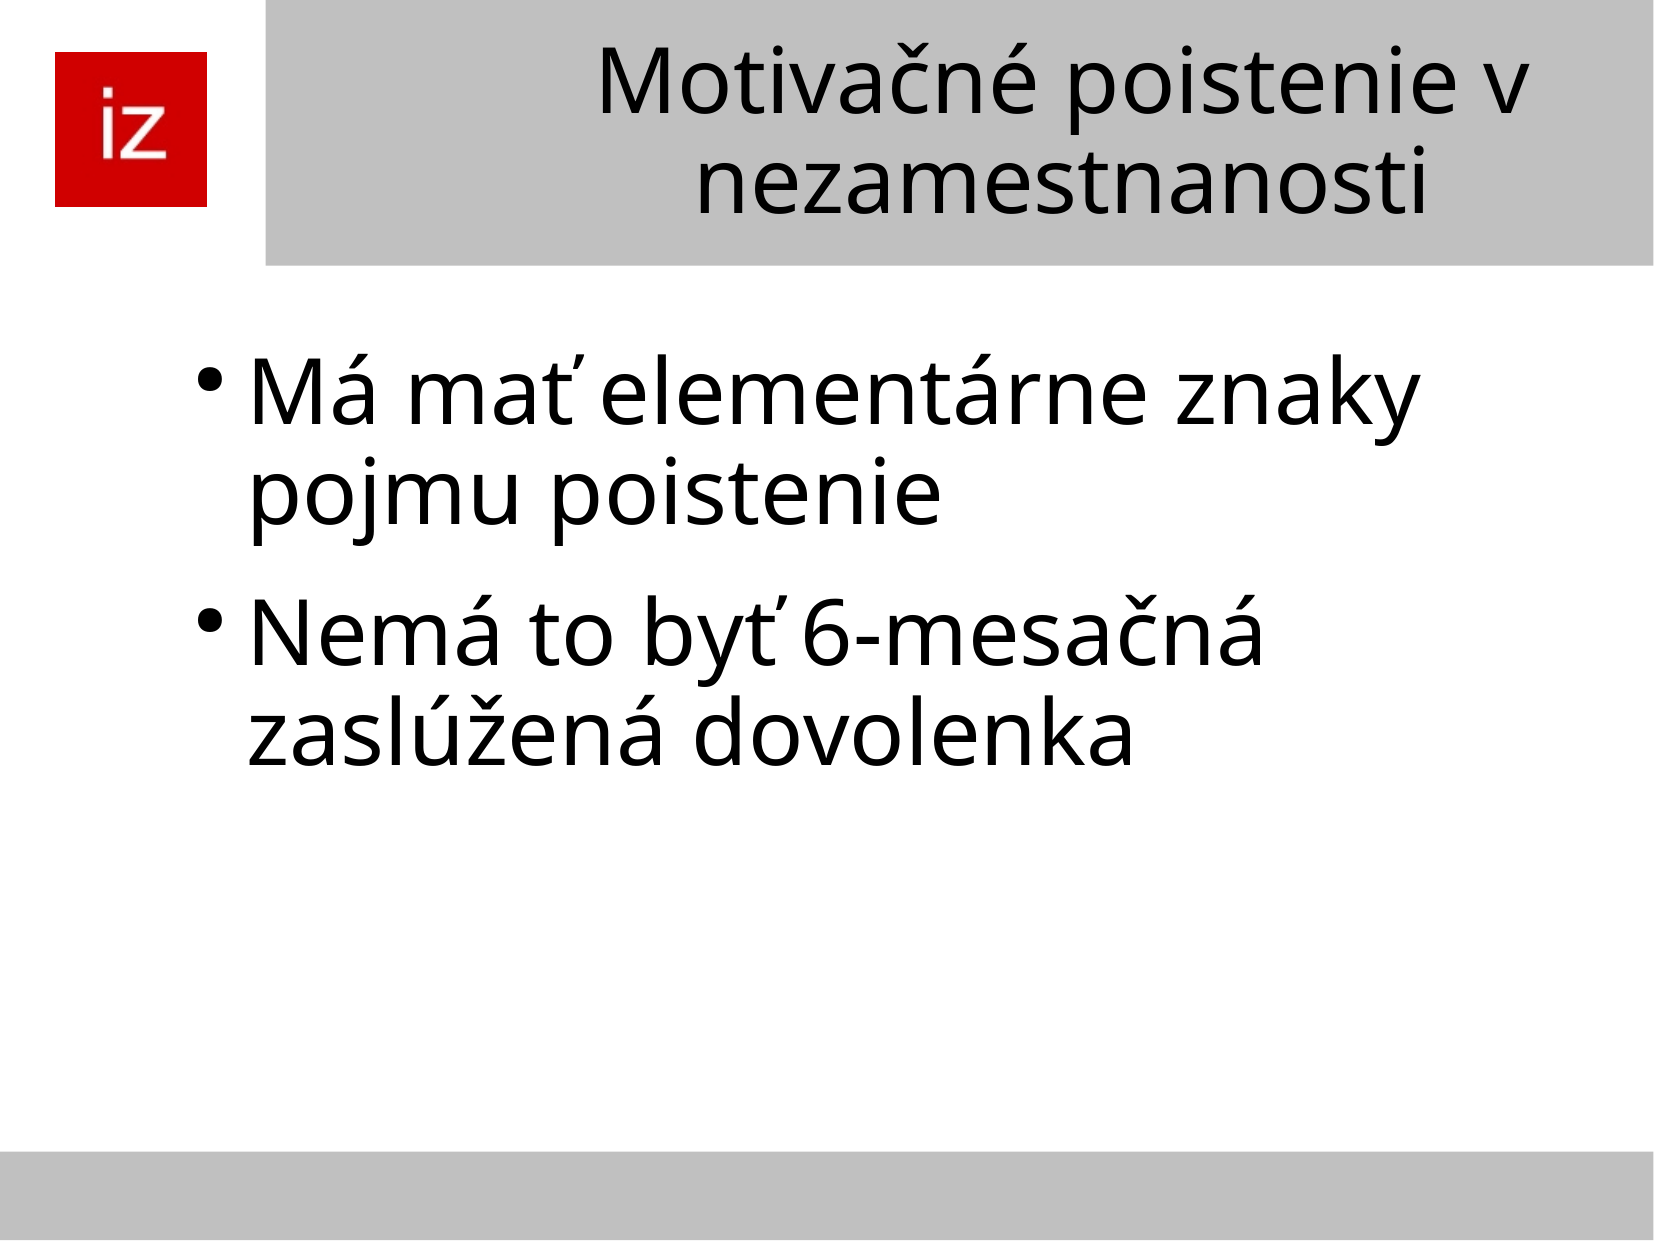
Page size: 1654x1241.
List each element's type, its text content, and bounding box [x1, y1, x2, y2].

list Má mať elementárne znaky pojmu poistenie Nemá to byť 6-mesačná zaslúžená dovolenka [121, 344, 1533, 1126]
title Motivačné poistenie v nezamestnanosti [561, 29, 1565, 237]
picture [55, 52, 207, 207]
